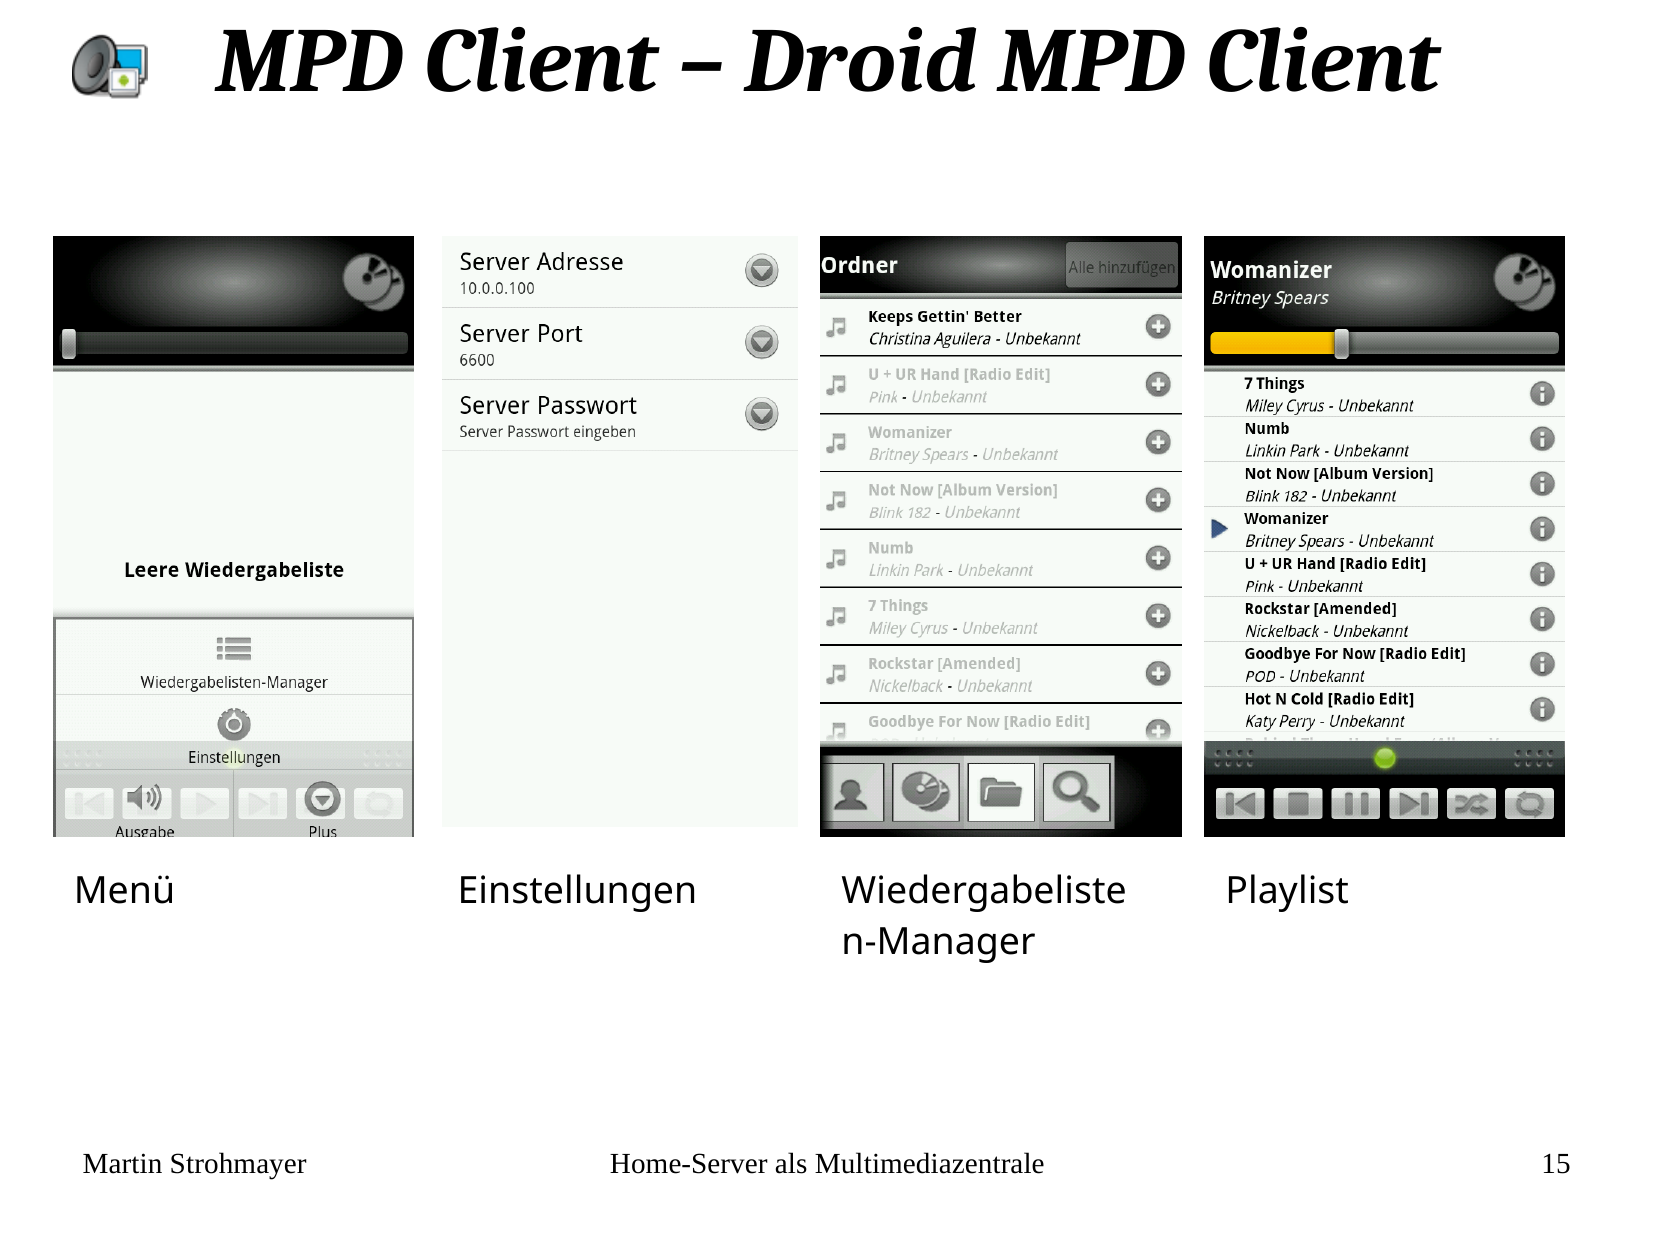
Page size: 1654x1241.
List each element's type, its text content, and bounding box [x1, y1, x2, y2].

text_box Einstellungen [442, 856, 768, 915]
picture [1204, 236, 1565, 837]
picture [72, 29, 148, 105]
text_box Menü [59, 856, 384, 915]
title MPD Client – Droid MPD Client [3, 7, 1654, 115]
picture [442, 236, 798, 827]
picture [53, 236, 414, 837]
text_box Playlist [1210, 856, 1536, 915]
text_box Wiedergabelisten-Manager [826, 856, 1152, 959]
picture [820, 236, 1182, 837]
